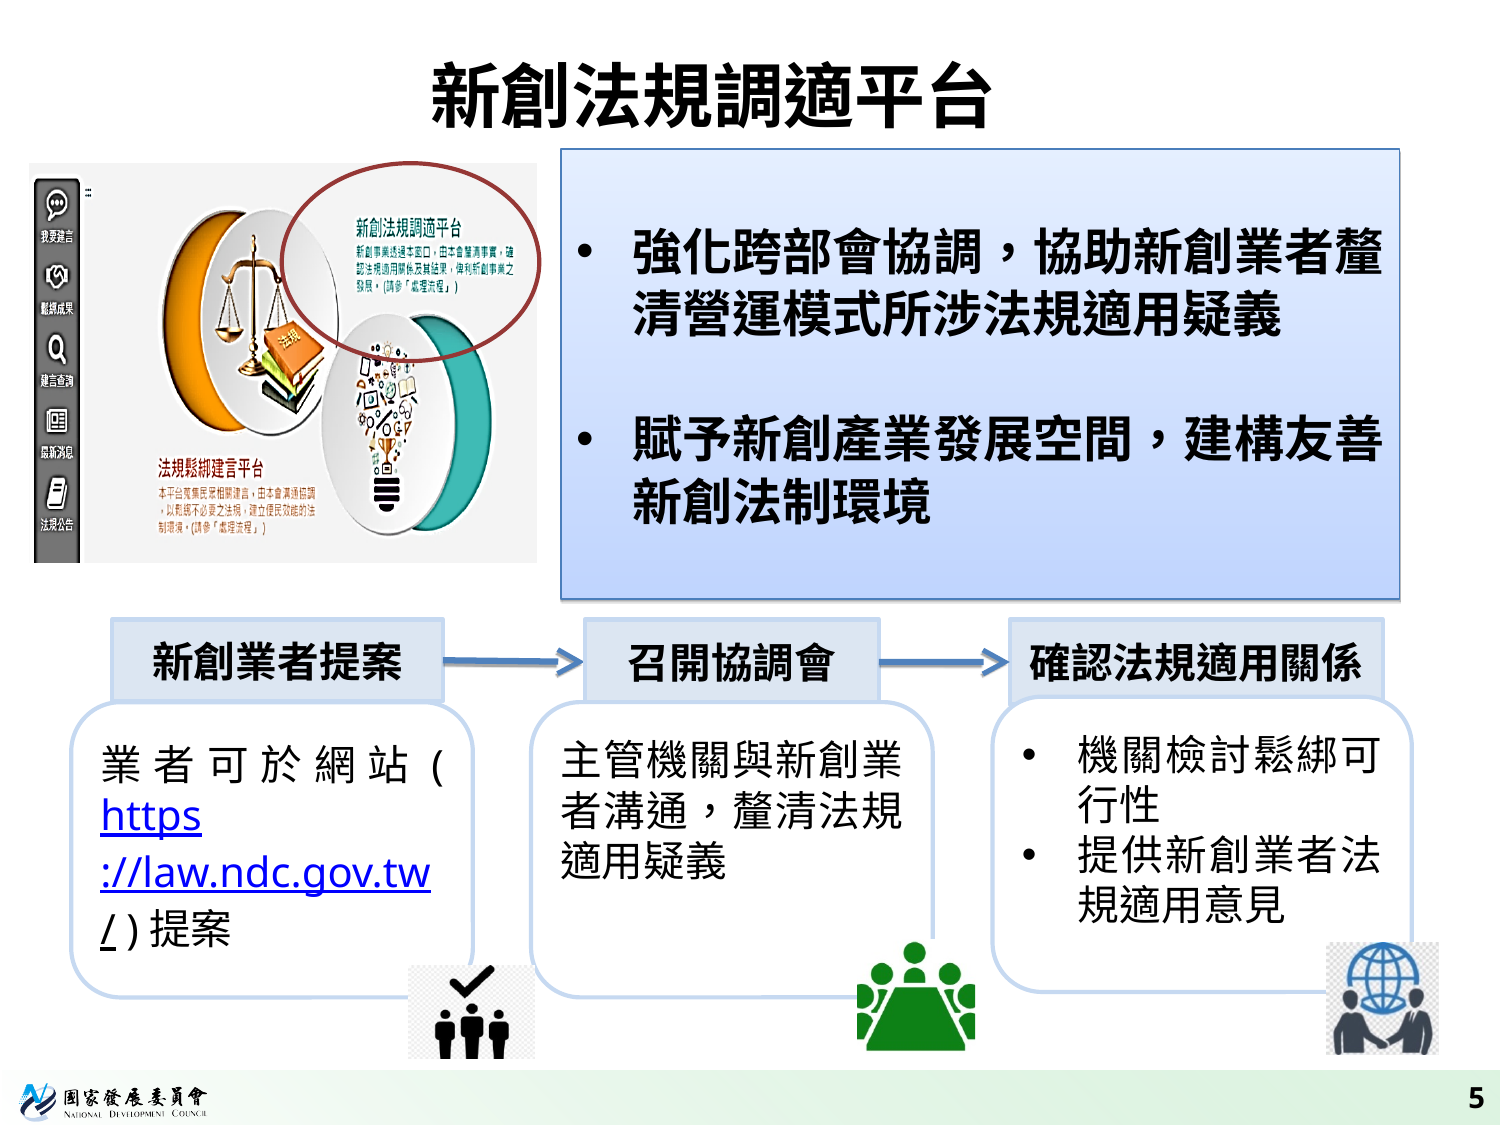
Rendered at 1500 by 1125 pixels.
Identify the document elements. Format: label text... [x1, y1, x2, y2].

text_box 確認法規適用關係 [1009, 619, 1383, 705]
text_box 機關檢討鬆綁可行性 提供新創業者法規適用意見 [992, 696, 1412, 992]
picture [12, 1074, 230, 1122]
text_box 新創法規調適平台 [415, 0, 1074, 188]
picture [442, 163, 537, 233]
picture [857, 939, 976, 1056]
text_box 召開協調會 [584, 619, 879, 702]
text_box 新創業者提案 [112, 619, 443, 702]
picture [284, 166, 537, 358]
picture [408, 965, 535, 1059]
text_box 業者可於網站( https://law.ndc.gov.tw/ )提案 [71, 702, 473, 998]
list 強化跨部會協調，協助新創業者釐清營運模式所涉法規適用疑義 賦予新創產業發展空間，建構友善新創法制環境 [561, 149, 1400, 599]
picture [1326, 942, 1439, 1055]
text_box 主管機關與新創業者溝通，釐清法規適用疑義 [531, 702, 933, 998]
picture [29, 163, 537, 563]
